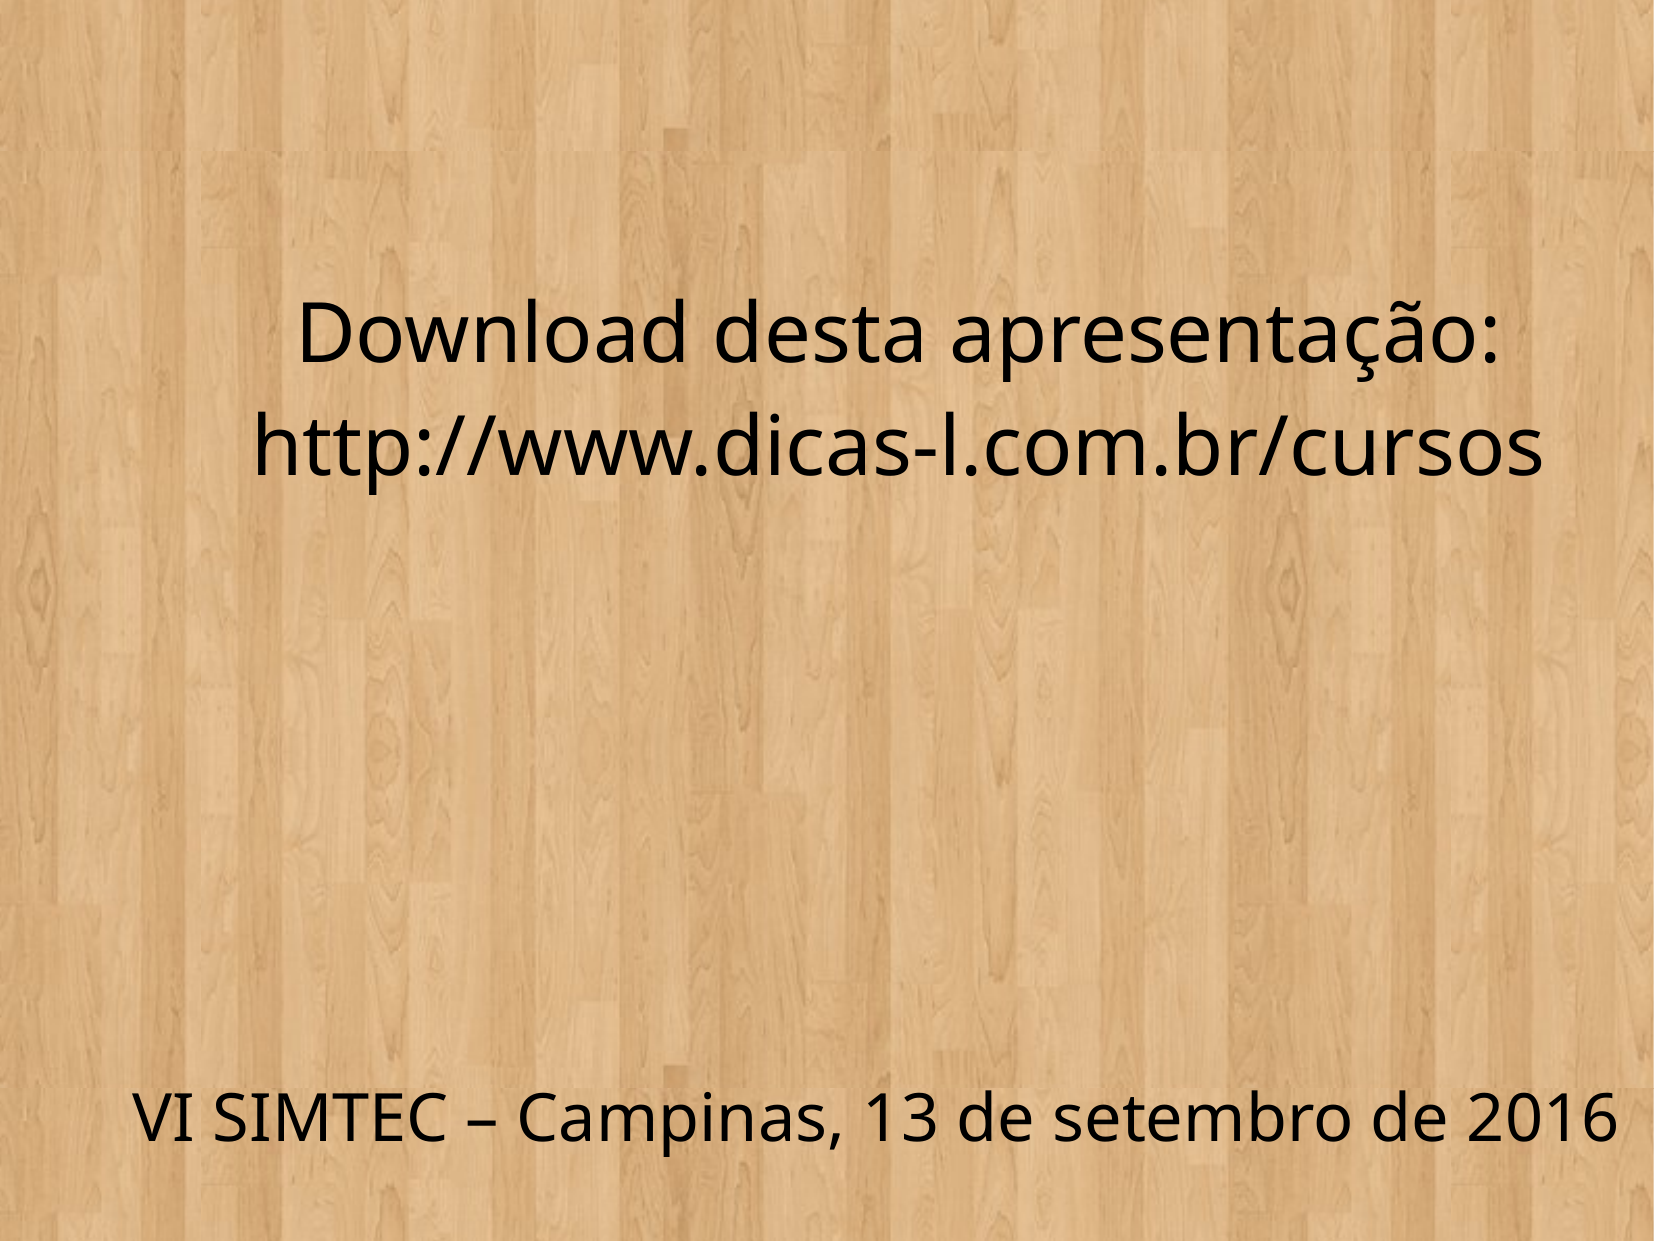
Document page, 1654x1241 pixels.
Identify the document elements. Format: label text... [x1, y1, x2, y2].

picture [0, 0, 1654, 1241]
subtitle [82, 49, 1571, 1109]
text_box VI SIMTEC – Campinas, 13 de setembro de 2016 [118, 1062, 1590, 1145]
text_box Download desta apresentação: http://www.dicas-l.com.br/cursos [236, 265, 1491, 486]
